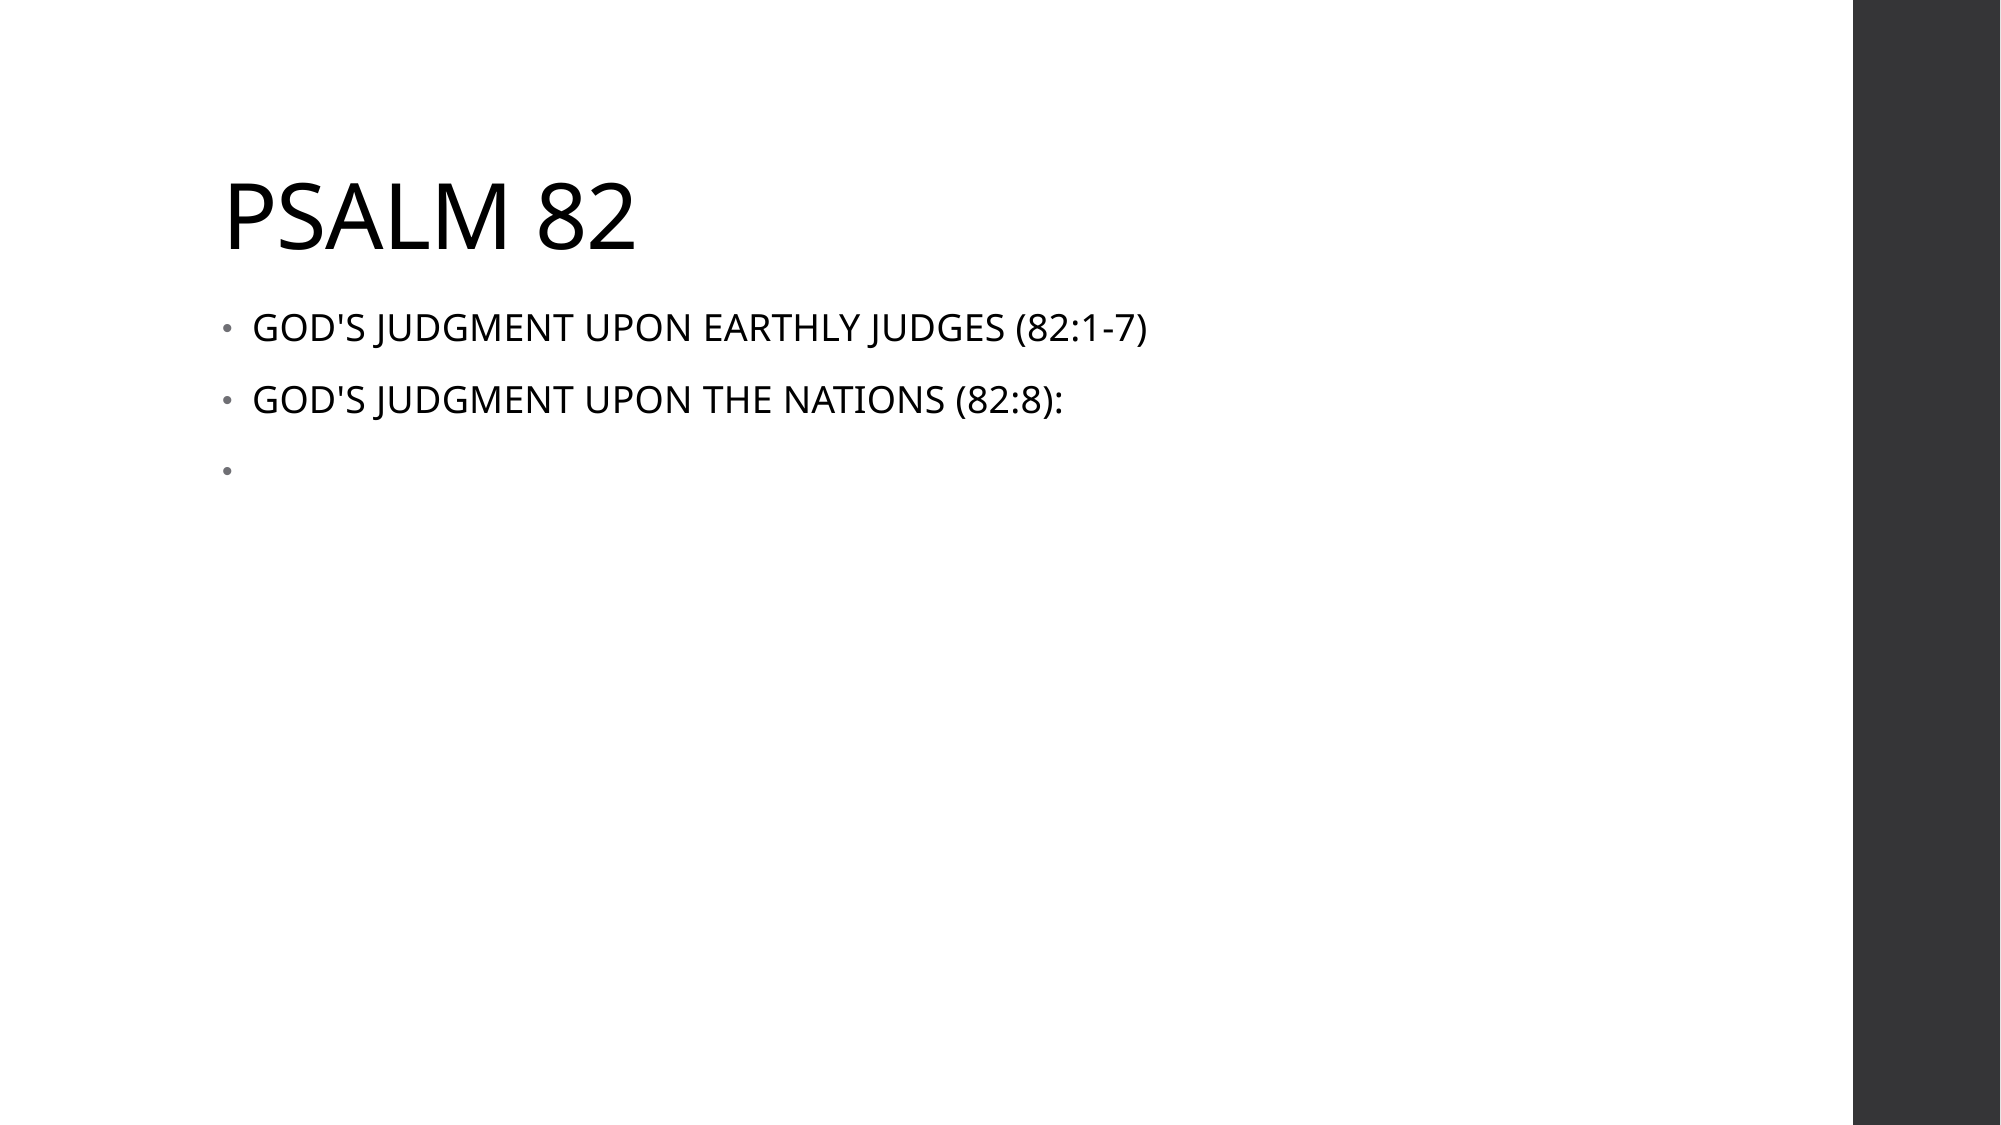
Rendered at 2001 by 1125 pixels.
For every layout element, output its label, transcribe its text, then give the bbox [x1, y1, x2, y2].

list GOD'S JUDGMENT UPON EARTHLY JUDGES (82:1-7) GOD'S JUDGMENT UPON THE NATIONS (82:8): [206, 299, 1617, 1014]
title PSALM 82 [206, 60, 1797, 278]
